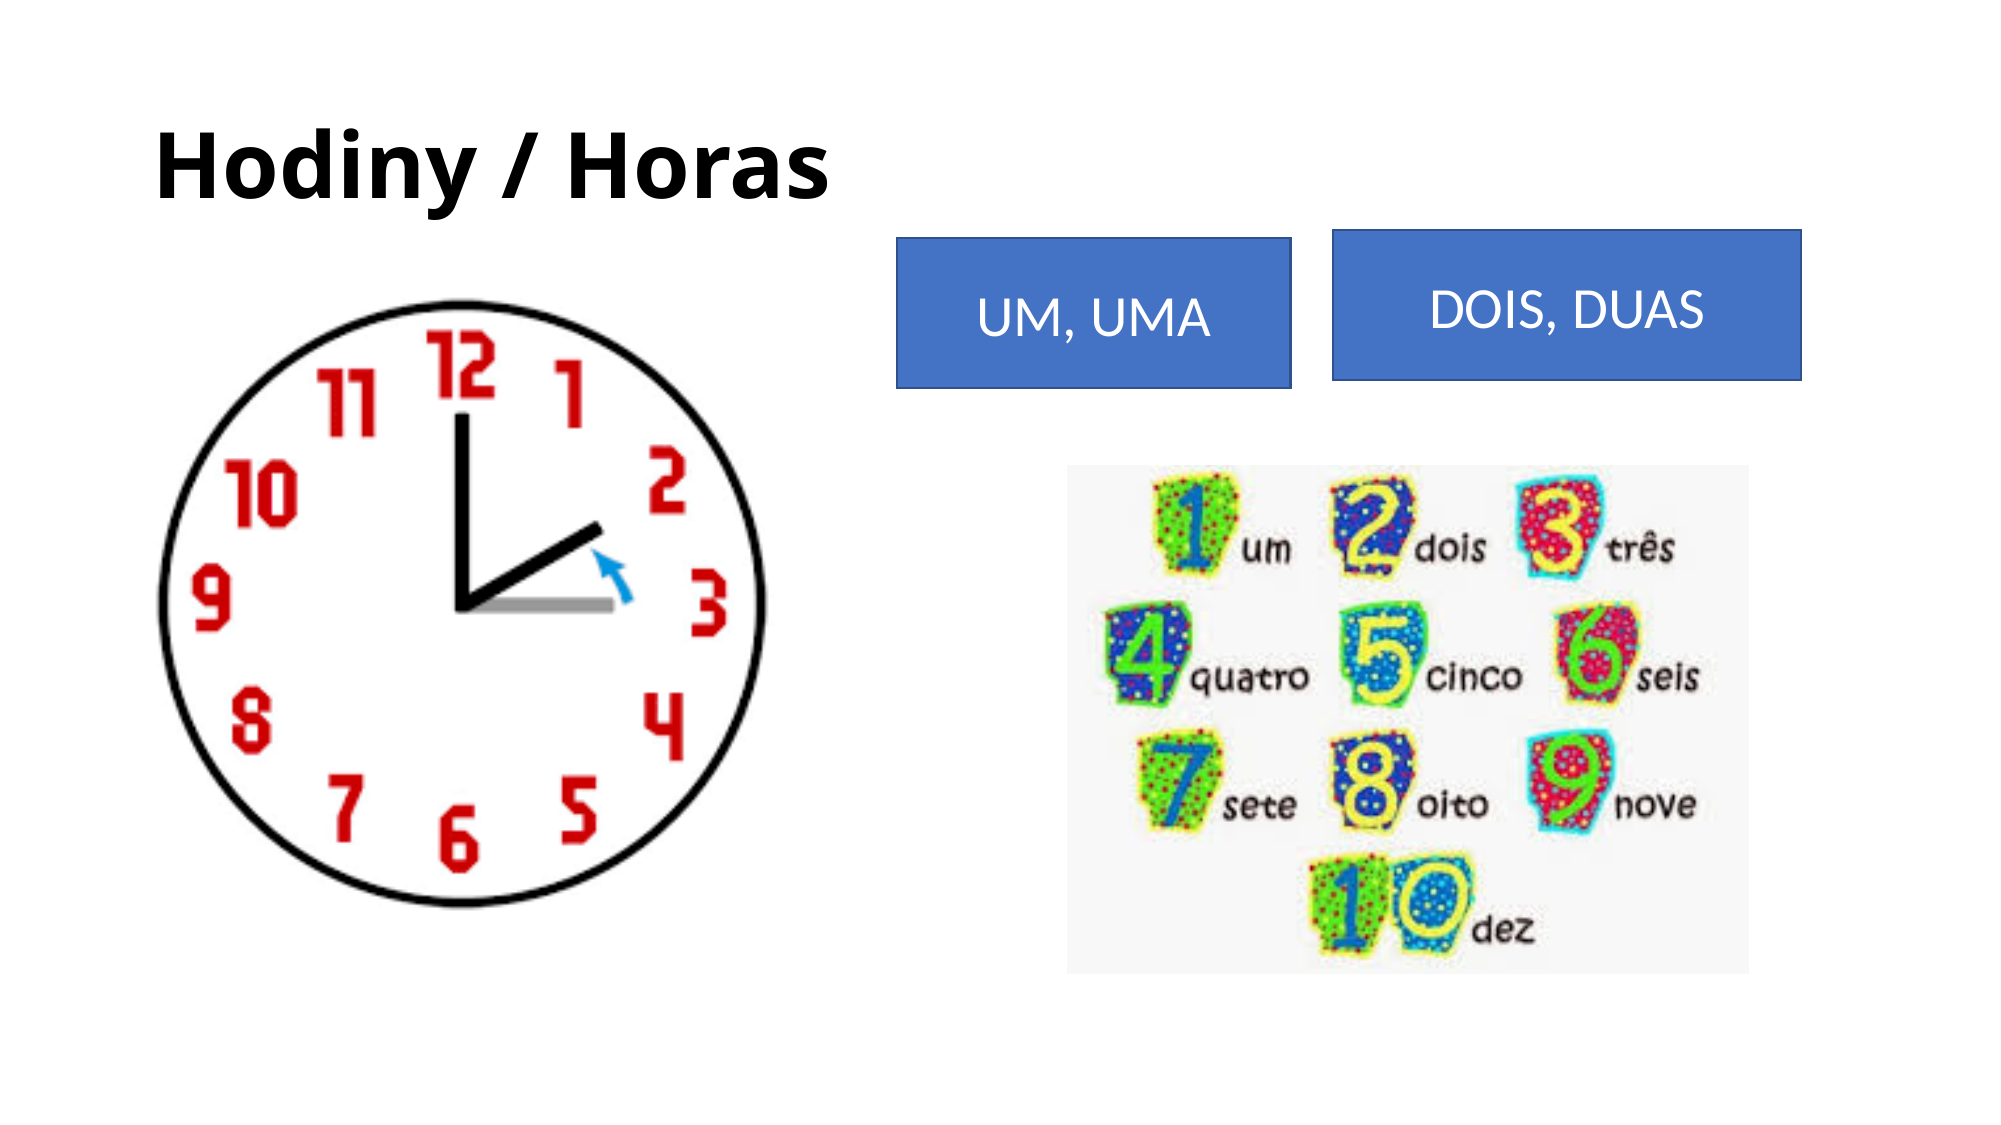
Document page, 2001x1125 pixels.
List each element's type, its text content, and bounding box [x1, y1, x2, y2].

text_box UM, UMA [897, 238, 1291, 388]
title Hodiny / Horas [137, 59, 1863, 278]
picture [1067, 465, 1749, 974]
picture [146, 288, 780, 922]
text_box DOIS, DUAS [1333, 230, 1801, 380]
